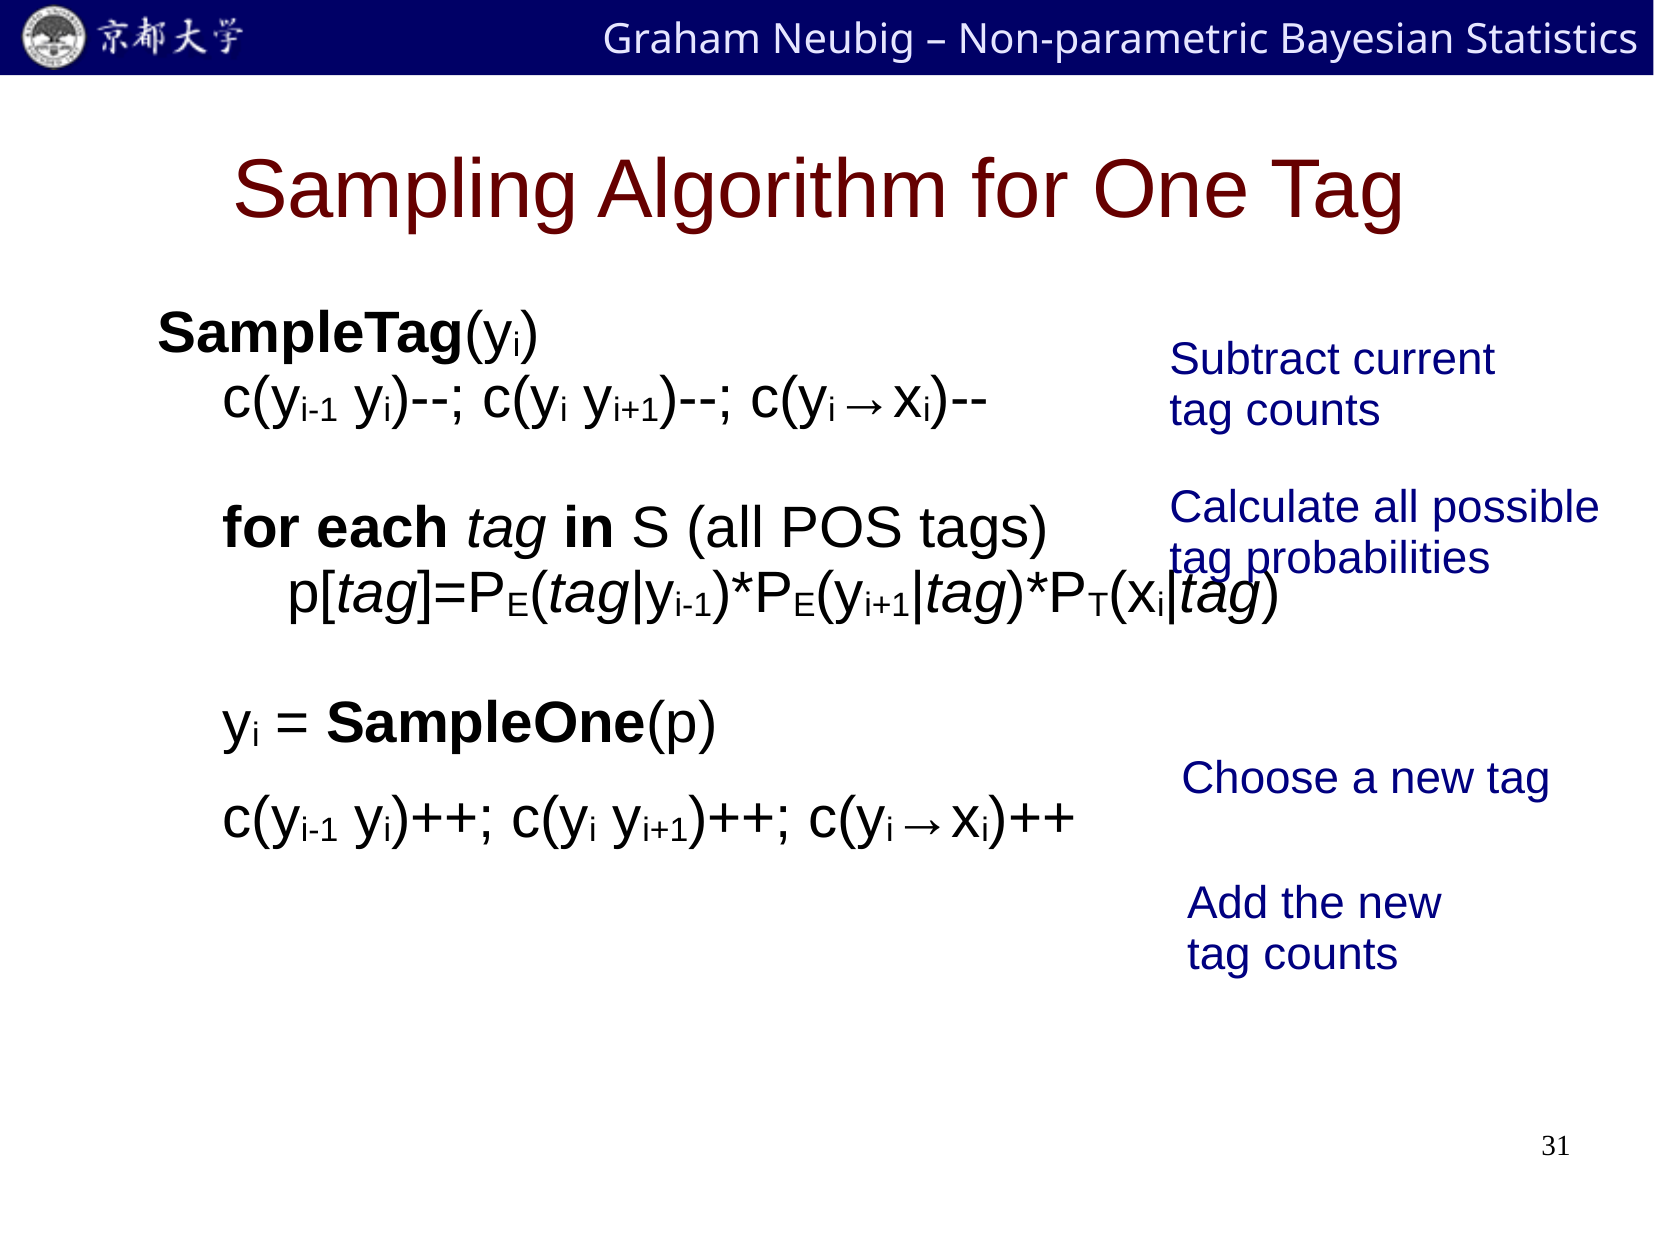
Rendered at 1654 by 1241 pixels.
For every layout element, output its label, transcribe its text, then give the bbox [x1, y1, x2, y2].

text_box Choose a new tag [1166, 745, 1566, 812]
title Sampling Algorithm for One Tag [75, 100, 1564, 277]
text_box Subtract current tag counts [1154, 325, 1511, 444]
list SampleTag(yi) c(yi-1 yi)--; c(yi yi+1)--; c(yi→xi)-- for each tag in S (all POS tags) p[tag]=PE(tag|yi-1)*PE(yi+1|tag)*PT(xi|tag) yi = SampleOne(p) c(yi-1 yi)++; c(yi yi+1)++; c(yi→xi)++ [86, 300, 1576, 1104]
text_box Add the new tag counts [1172, 869, 1457, 987]
text_box Calculate all possible tag probabilities [1154, 473, 1616, 591]
picture [0, 0, 247, 70]
